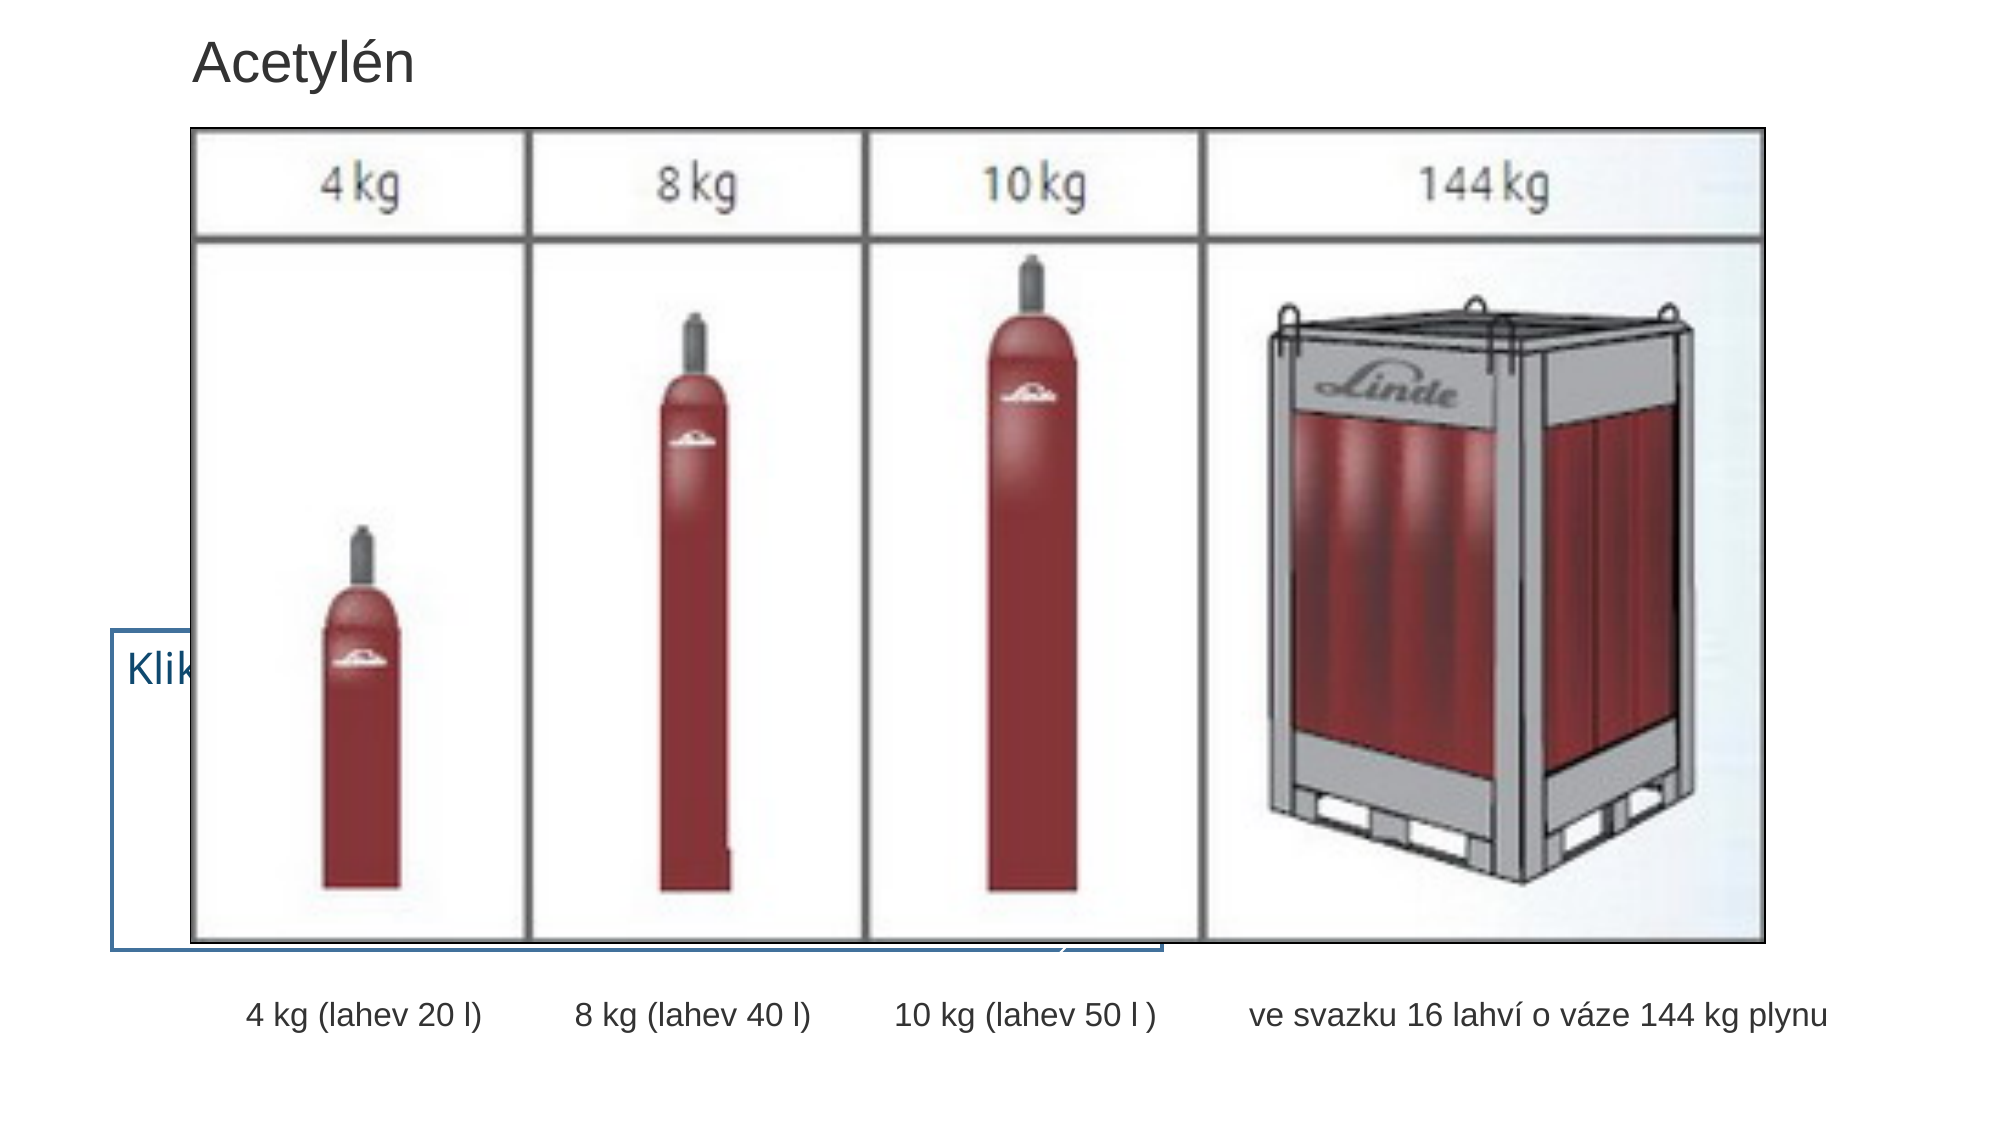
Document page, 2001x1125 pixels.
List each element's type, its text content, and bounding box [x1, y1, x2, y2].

picture [191, 128, 1765, 943]
text_box 4 kg (lahev 20 l) 8 kg (lahev 40 l) 10 kg (lahev 50 l ) ve svazku 16 lahví o váze 144 kg plynu [231, 942, 1976, 1049]
text_box Acetylén [177, 22, 434, 154]
